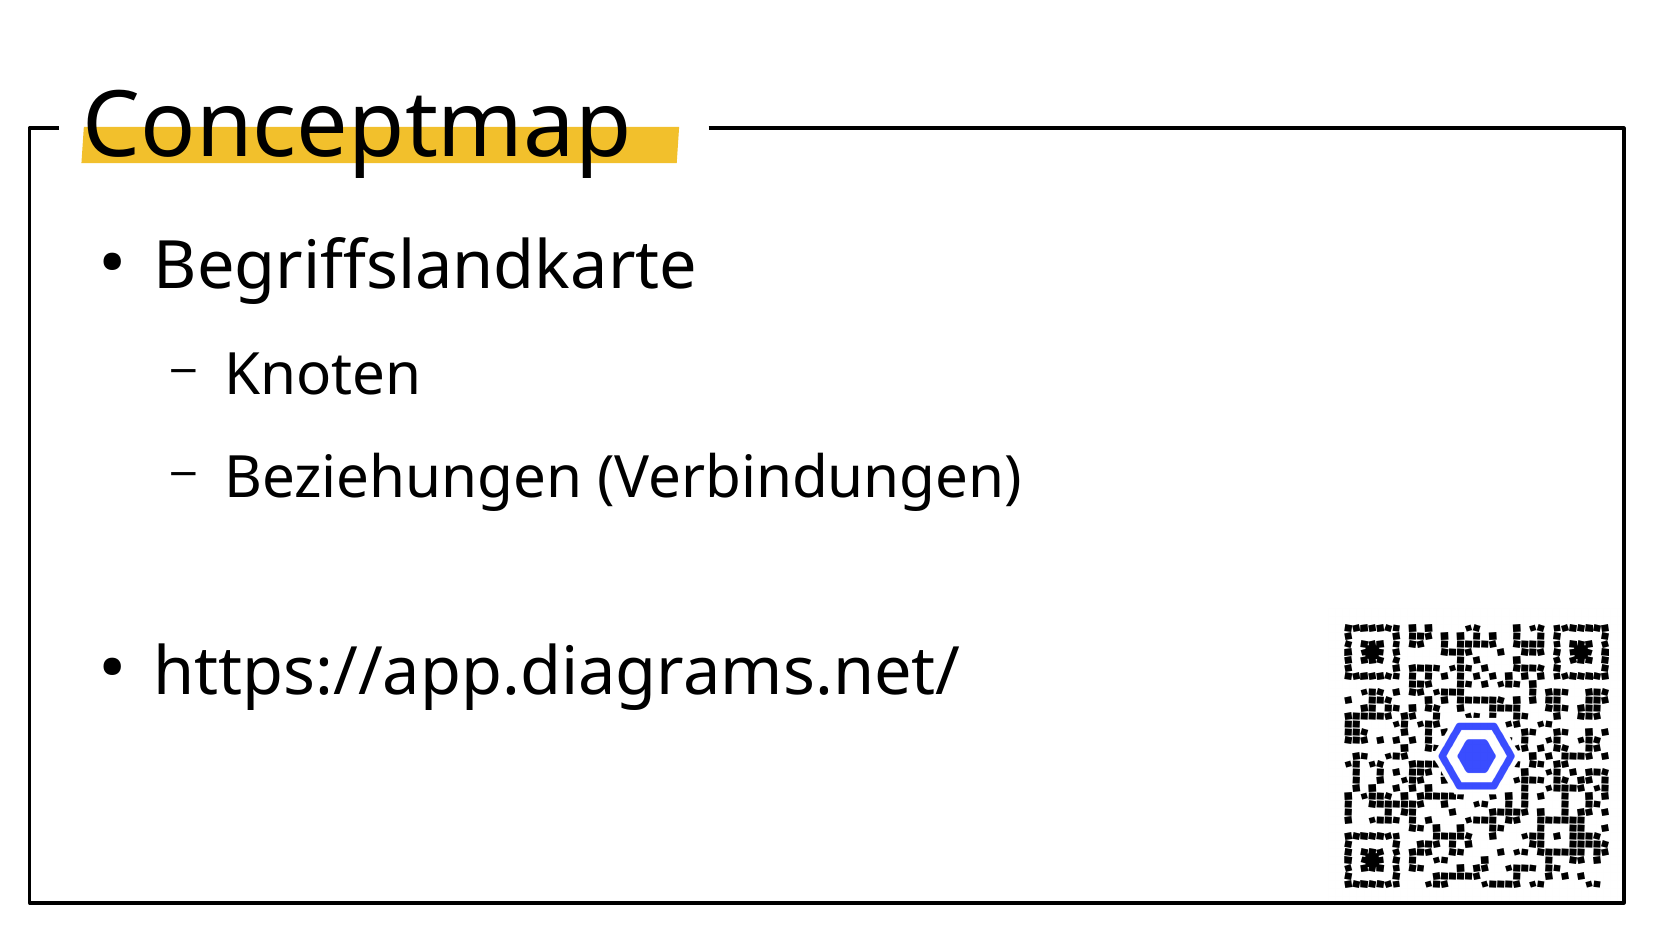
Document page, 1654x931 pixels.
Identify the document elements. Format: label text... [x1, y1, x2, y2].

title Conceptmap [82, 42, 1571, 199]
picture [1328, 608, 1622, 901]
list Begriffslandkarte Knoten Beziehungen (Verbindungen) https://app.diagrams.net/ [82, 217, 1571, 758]
